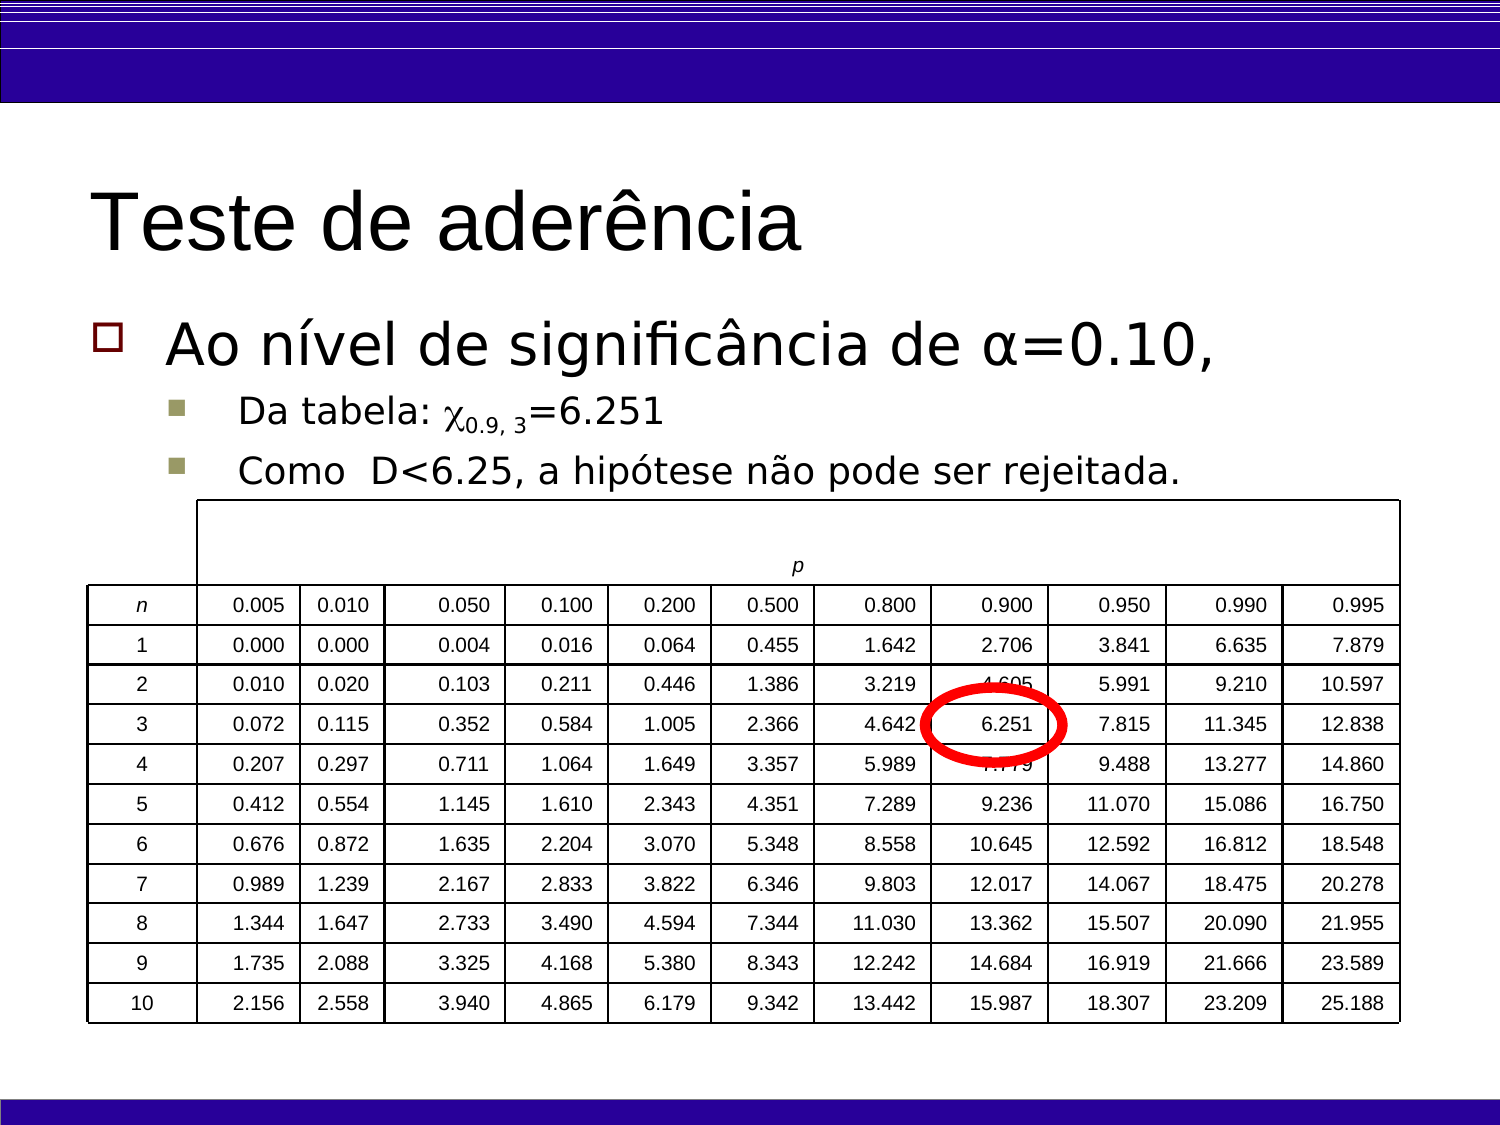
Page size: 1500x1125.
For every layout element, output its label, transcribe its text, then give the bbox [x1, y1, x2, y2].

text_box 4.865 [506, 984, 607, 1022]
text_box 5.348 [712, 825, 813, 863]
text_box 8.558 [815, 825, 930, 863]
text_box 0.000 [301, 626, 383, 663]
text_box 7.779 [946, 745, 1041, 757]
text_box 0.500 [712, 586, 813, 624]
text_box 0.455 [712, 626, 813, 663]
text_box 2.204 [506, 825, 607, 863]
text_box 0.352 [386, 705, 504, 743]
text_box 0.872 [301, 825, 383, 863]
text_box 3.841 [1049, 626, 1165, 663]
text_box 4.351 [712, 785, 813, 823]
text_box 12.017 [932, 865, 1047, 902]
text_box 0.711 [386, 745, 504, 783]
text_box 3.490 [506, 904, 607, 942]
text_box 0.016 [506, 626, 607, 663]
text_box 7.815 [1061, 705, 1165, 743]
text_box 5.380 [609, 944, 710, 982]
text_box 2.733 [386, 904, 504, 942]
text_box 8 [89, 904, 196, 942]
text_box 2.706 [932, 626, 1047, 663]
text_box 0.989 [198, 865, 299, 902]
text_box 2.343 [609, 785, 710, 823]
text_box 1.005 [609, 705, 710, 743]
text_box 12.242 [815, 944, 930, 982]
text_box 0.211 [506, 666, 607, 703]
text_box 14.067 [1049, 865, 1165, 902]
text_box 18.548 [1284, 825, 1399, 863]
text_box 9.342 [712, 984, 813, 1022]
text_box 7.344 [712, 904, 813, 942]
text_box 0.800 [815, 586, 930, 624]
text_box 7.815 [1049, 711, 1057, 739]
text_box 0.103 [386, 666, 504, 703]
text_box 2.088 [301, 944, 383, 982]
text_box 0.000 [198, 626, 299, 663]
text_box 0.554 [301, 785, 383, 823]
text_box 0.005 [198, 586, 299, 624]
text_box 0.995 [1284, 586, 1399, 624]
text_box 9.803 [815, 865, 930, 902]
text_box 7.879 [1284, 626, 1399, 663]
text_box 0.064 [609, 626, 710, 663]
text_box 0.050 [386, 586, 504, 624]
text_box 2.366 [712, 705, 813, 743]
text_box 4.605 [950, 693, 1037, 703]
text_box 6.635 [1167, 626, 1281, 663]
text_box 4.168 [506, 944, 607, 982]
text_box 0.200 [609, 586, 710, 624]
text_box 12.838 [1284, 705, 1399, 743]
text_box 4.642 [815, 705, 927, 743]
text_box 2.156 [198, 984, 299, 1022]
text_box 18.475 [1167, 865, 1281, 902]
text_box 8.343 [712, 944, 813, 982]
text_box 0.900 [932, 586, 1047, 624]
text_box 1.145 [386, 785, 504, 823]
text_box 14.684 [932, 944, 1047, 982]
text_box 1.386 [712, 666, 813, 703]
text_box 0.115 [301, 705, 383, 743]
text_box 0.990 [1167, 586, 1281, 624]
text_box 10 [89, 984, 196, 1022]
text_box 16.750 [1284, 785, 1399, 823]
text_box 20.278 [1284, 865, 1399, 902]
text_box 0.100 [506, 586, 607, 624]
text_box 1 [89, 626, 196, 663]
list Ao nível de significância de α=0.10, Da tabela: 0.9, 3=6.251 Como D<6.25, a hipótese não pode ser rejeitada. [74, 299, 1450, 1006]
text_box 9.210 [1167, 666, 1281, 703]
text_box 11.345 [1167, 705, 1281, 743]
text_box 11.070 [1049, 785, 1165, 823]
text_box 18.307 [1049, 984, 1165, 1022]
text_box 15.507 [1049, 904, 1165, 942]
text_box 16.812 [1167, 825, 1281, 863]
text_box 4.605 [932, 666, 1047, 700]
text_box 0.676 [198, 825, 299, 863]
text_box 4 [89, 745, 196, 783]
text_box 0.004 [386, 626, 504, 663]
text_box p [198, 501, 1399, 584]
text_box 1.647 [301, 904, 383, 942]
text_box 3.219 [815, 666, 930, 703]
text_box 5.989 [815, 745, 930, 783]
text_box 9.236 [932, 785, 1047, 823]
text_box 0.010 [301, 586, 383, 624]
text_box 0.950 [1049, 586, 1165, 624]
text_box 21.955 [1284, 904, 1399, 942]
text_box 1.649 [609, 745, 710, 783]
text_box 2.833 [506, 865, 607, 902]
text_box 6 [89, 825, 196, 863]
text_box 2.558 [301, 984, 383, 1022]
text_box 0.446 [609, 666, 710, 703]
text_box 11.030 [815, 904, 930, 942]
text_box 0.207 [198, 745, 299, 783]
text_box 3 [89, 705, 196, 743]
text_box 1.642 [815, 626, 930, 663]
text_box 6.251 [932, 705, 1047, 743]
text_box 5.991 [1049, 666, 1165, 703]
text_box 1.344 [198, 904, 299, 942]
text_box 14.860 [1284, 745, 1399, 783]
text_box 7.289 [815, 785, 930, 823]
text_box 2.167 [386, 865, 504, 902]
text_box 1.735 [198, 944, 299, 982]
text_box 10.597 [1284, 666, 1399, 703]
text_box 20.090 [1167, 904, 1281, 942]
text_box 3.940 [386, 984, 504, 1022]
text_box 13.442 [815, 984, 930, 1022]
text_box 1.239 [301, 865, 383, 902]
text_box 0.072 [198, 705, 299, 743]
text_box 15.086 [1167, 785, 1281, 823]
text_box 23.589 [1284, 944, 1399, 982]
text_box 2 [89, 666, 196, 703]
text_box 6.179 [609, 984, 710, 1022]
text_box 3.070 [609, 825, 710, 863]
text_box 10.645 [932, 825, 1047, 863]
text_box 3.325 [386, 944, 504, 982]
text_box 9.488 [1049, 745, 1165, 783]
text_box 12.592 [1049, 825, 1165, 863]
text_box 13.277 [1167, 745, 1281, 783]
text_box 5 [89, 785, 196, 823]
text_box 3.357 [712, 745, 813, 783]
text_box 0.584 [506, 705, 607, 743]
title Teste de aderência [75, 87, 1426, 275]
text_box 7 [89, 865, 196, 902]
text_box 23.209 [1167, 984, 1281, 1022]
text_box 25.188 [1284, 984, 1400, 1023]
text_box 0.020 [301, 666, 383, 703]
text_box n [89, 586, 196, 624]
text_box 4.594 [609, 904, 710, 942]
text_box 3.822 [609, 865, 710, 902]
text_box 13.362 [932, 904, 1047, 942]
text_box 9 [89, 944, 196, 982]
text_box 1.064 [506, 745, 607, 783]
text_box 7.779 [932, 750, 1047, 783]
text_box 0.010 [198, 666, 299, 703]
text_box 1.635 [386, 825, 504, 863]
text_box 6.346 [712, 865, 813, 902]
text_box 0.297 [301, 745, 383, 783]
text_box 21.666 [1167, 944, 1281, 982]
text_box 15.987 [932, 984, 1047, 1022]
text_box 1.610 [506, 785, 607, 823]
text_box 16.919 [1049, 944, 1165, 982]
text_box 0.412 [198, 785, 299, 823]
